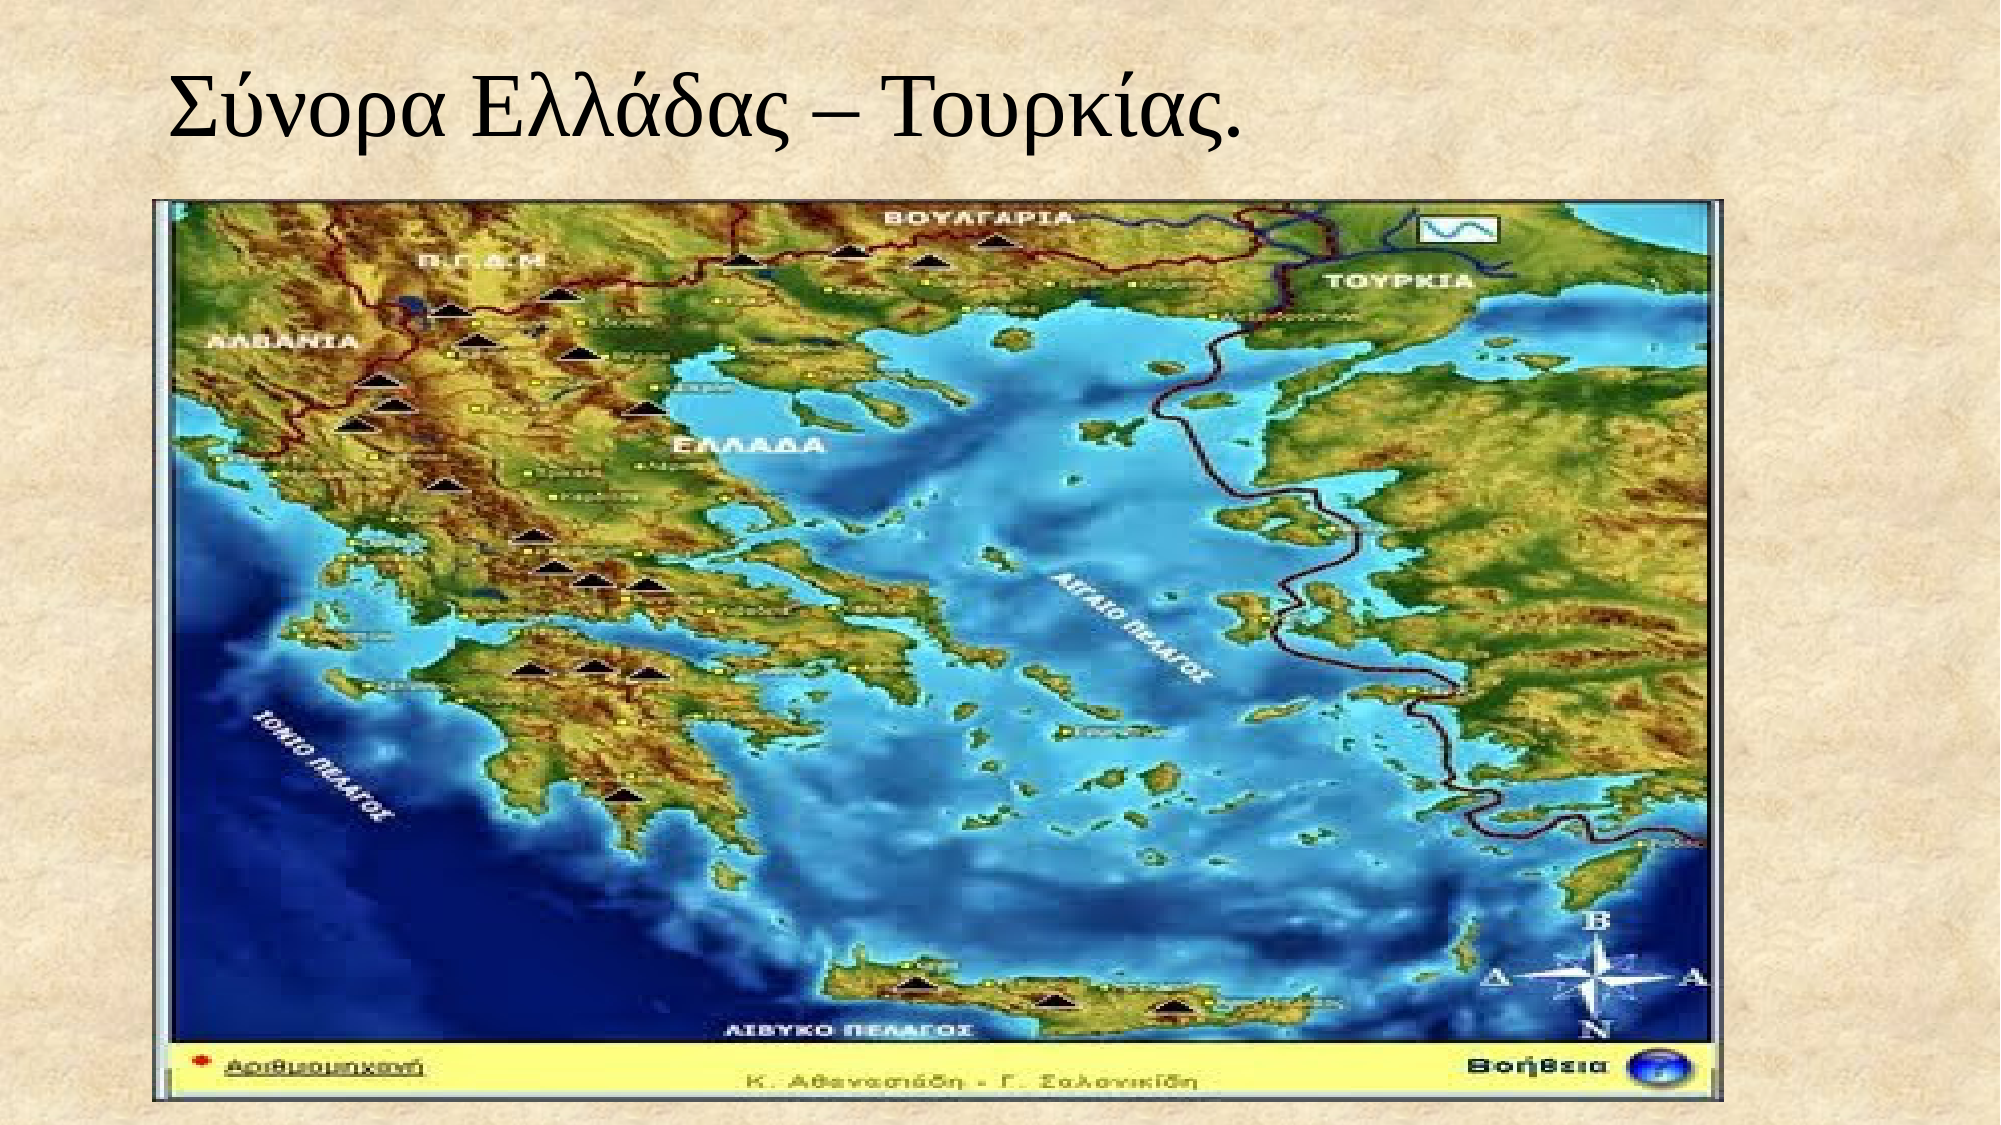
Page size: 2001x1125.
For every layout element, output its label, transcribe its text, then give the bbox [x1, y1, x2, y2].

picture [152, 199, 1724, 1102]
title Σύνορα Ελλάδας – Τουρκίας. [152, 0, 1878, 218]
